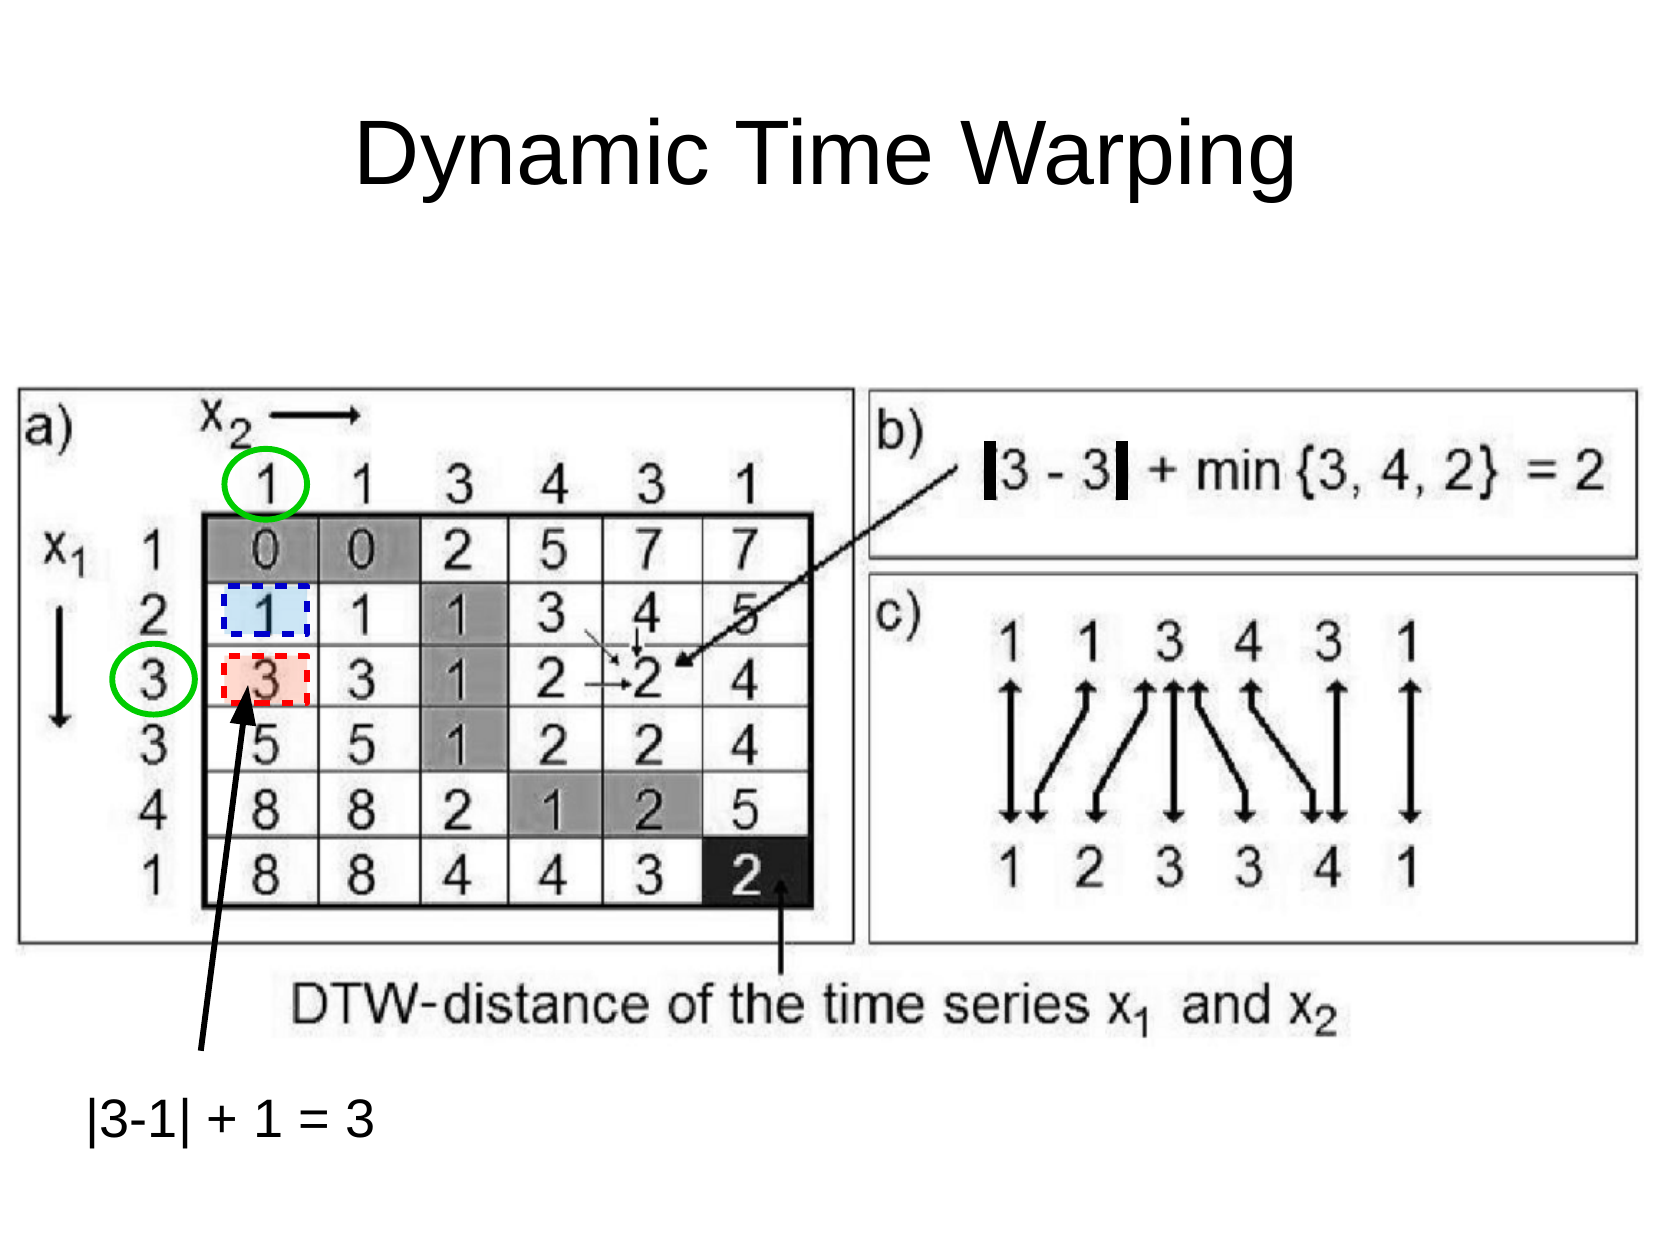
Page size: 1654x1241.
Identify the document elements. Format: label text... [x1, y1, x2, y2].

picture [0, 366, 1654, 1051]
text_box |3-1| + 1 = 3 [70, 1080, 391, 1157]
text_box [224, 586, 308, 635]
title Dynamic Time Warping [82, 49, 1571, 257]
text_box [224, 655, 308, 704]
